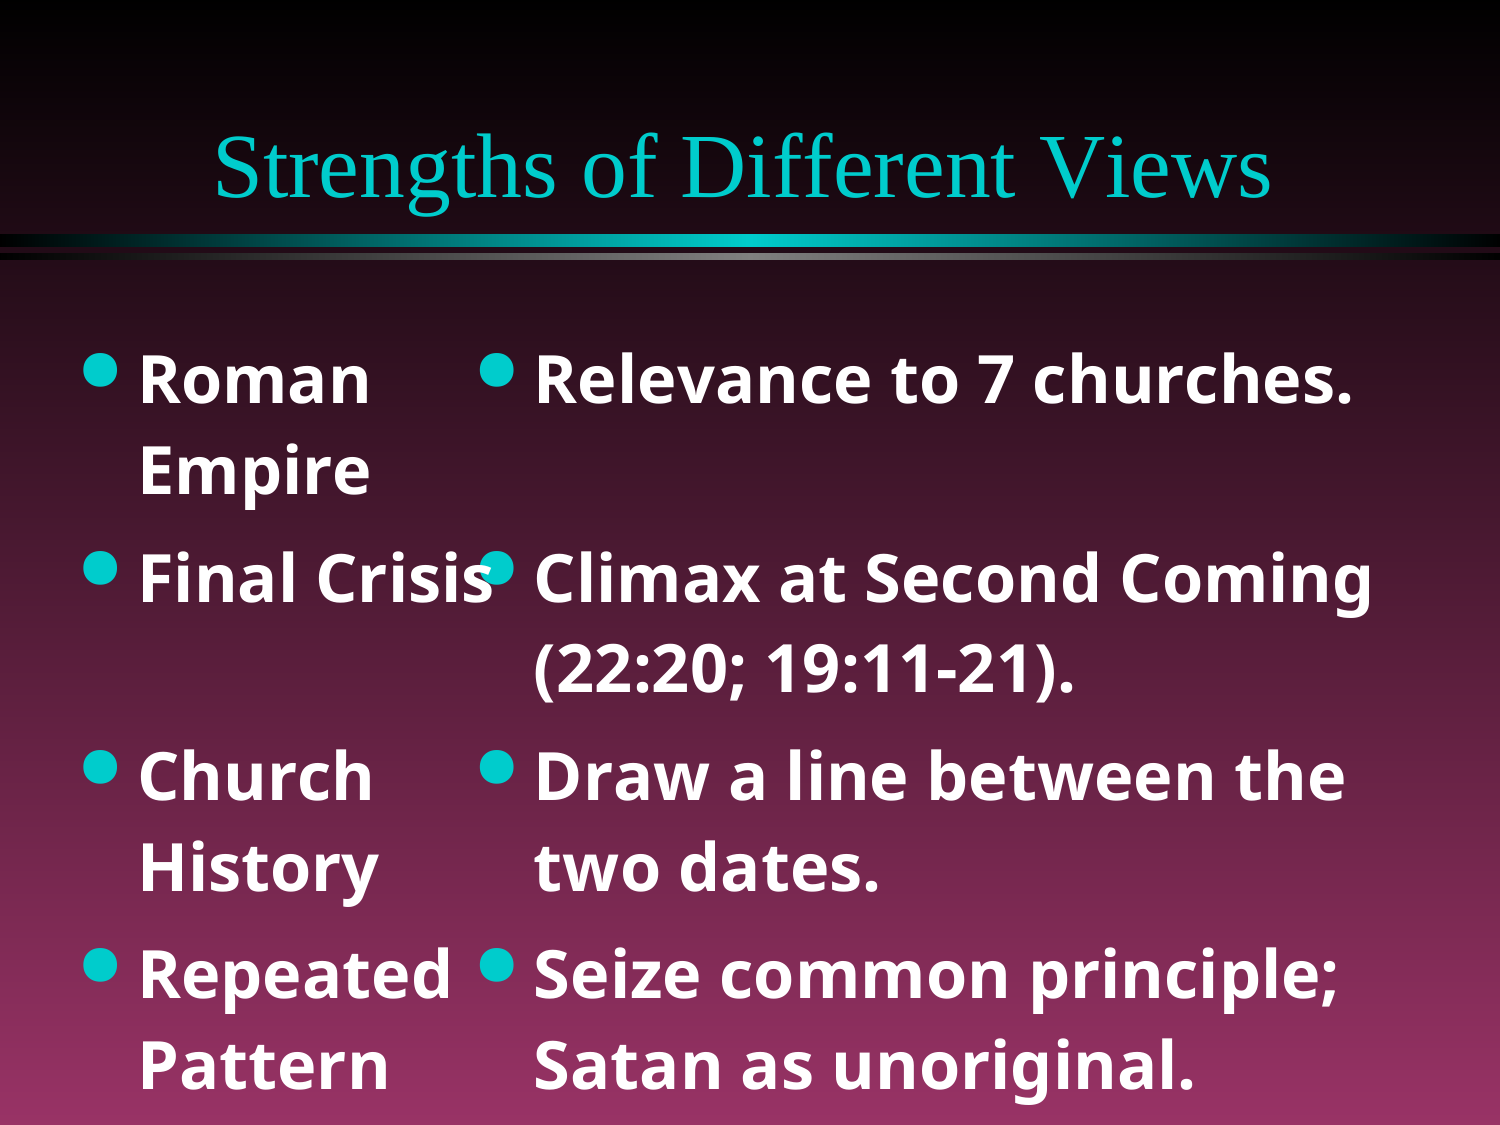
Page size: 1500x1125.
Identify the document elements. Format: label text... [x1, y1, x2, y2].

list Roman Empire Final Crisis Church History Repeated Pattern [65, 324, 538, 1001]
title Strengths of Different Views [99, 37, 1388, 225]
list Relevance to 7 churches. Climax at Second Coming (22:20; 19:11-21). Draw a line between the two dates. Seize common principle; Satan as unoriginal. [538, 324, 1461, 1001]
